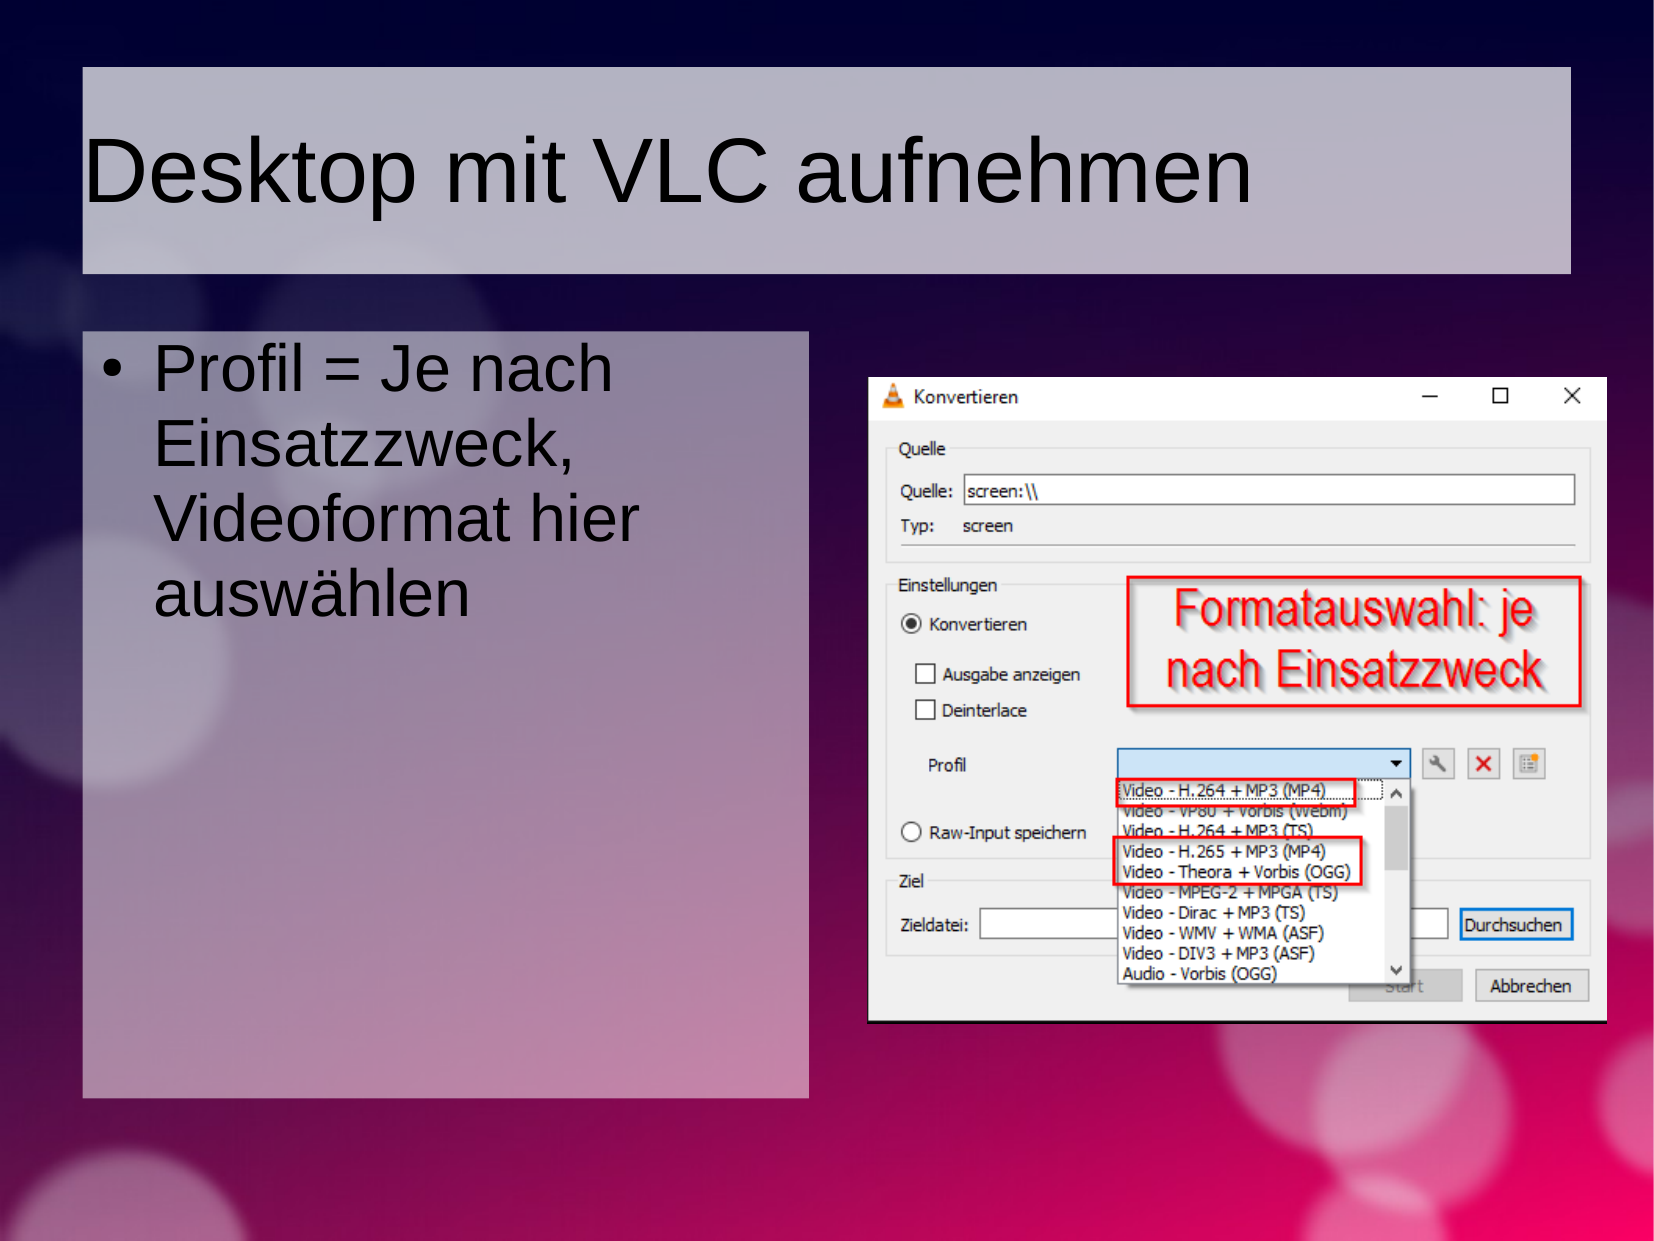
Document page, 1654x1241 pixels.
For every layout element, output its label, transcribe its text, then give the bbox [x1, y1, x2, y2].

list Profil = Je nach Einsatzzweck, Videoformat hier auswählen [82, 331, 809, 1099]
picture [0, 0, 1654, 1241]
title Desktop mit VLC aufnehmen [82, 67, 1571, 275]
